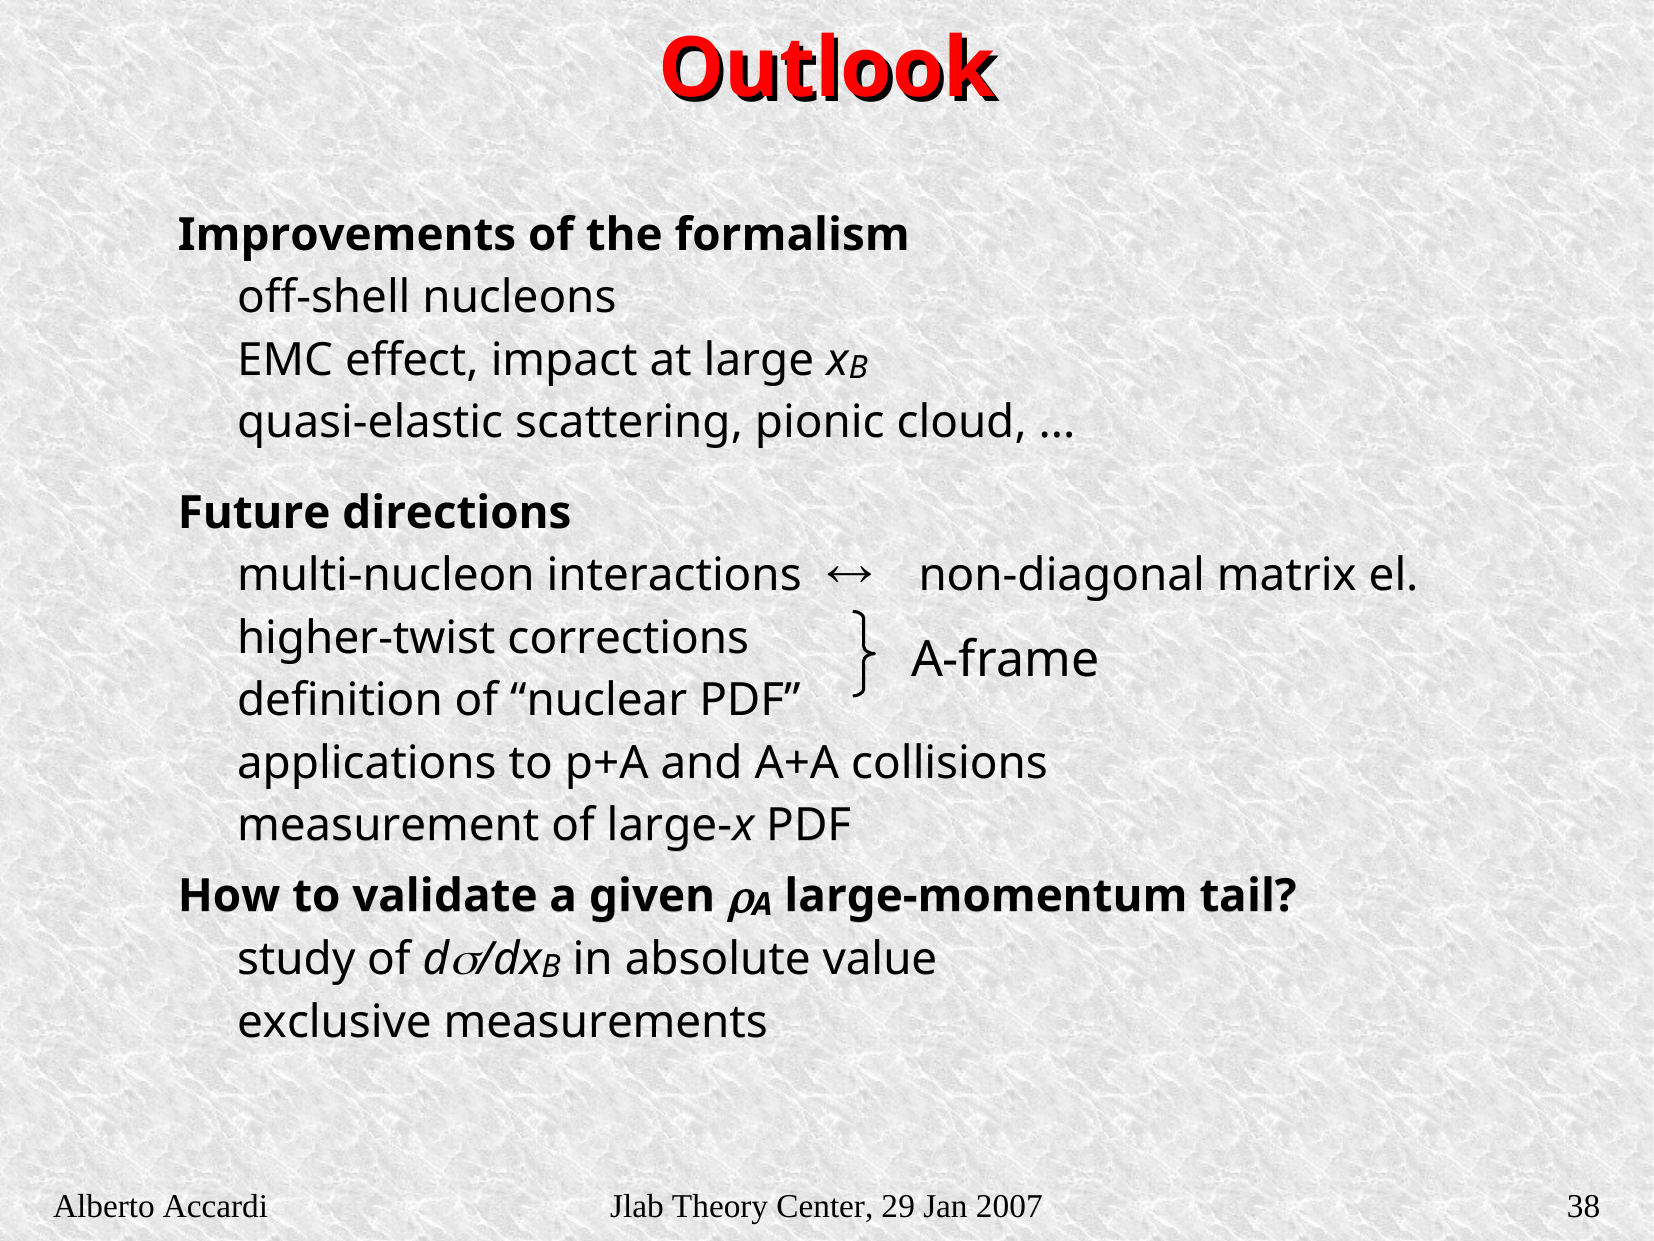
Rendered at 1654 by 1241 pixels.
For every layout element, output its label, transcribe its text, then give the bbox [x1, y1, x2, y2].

text_box How to validate a given rA large-momentum tail? study of ds/dxB in absolute value exclusive measurements [163, 855, 1621, 1061]
picture [0, 0, 1654, 1241]
text_box Improvements of the formalism off-shell nucleons EMC effect, impact at large xB quasi-elastic scattering, pionic cloud, ... [163, 193, 1621, 442]
text_box Future directions multi-nucleon interactions  non-diagonal matrix el. higher-twist corrections definition of “nuclear PDF” applications to p+A and A+A collisions measurement of large-x PDF [163, 471, 1621, 824]
text_box Outlook [6, 0, 1648, 155]
